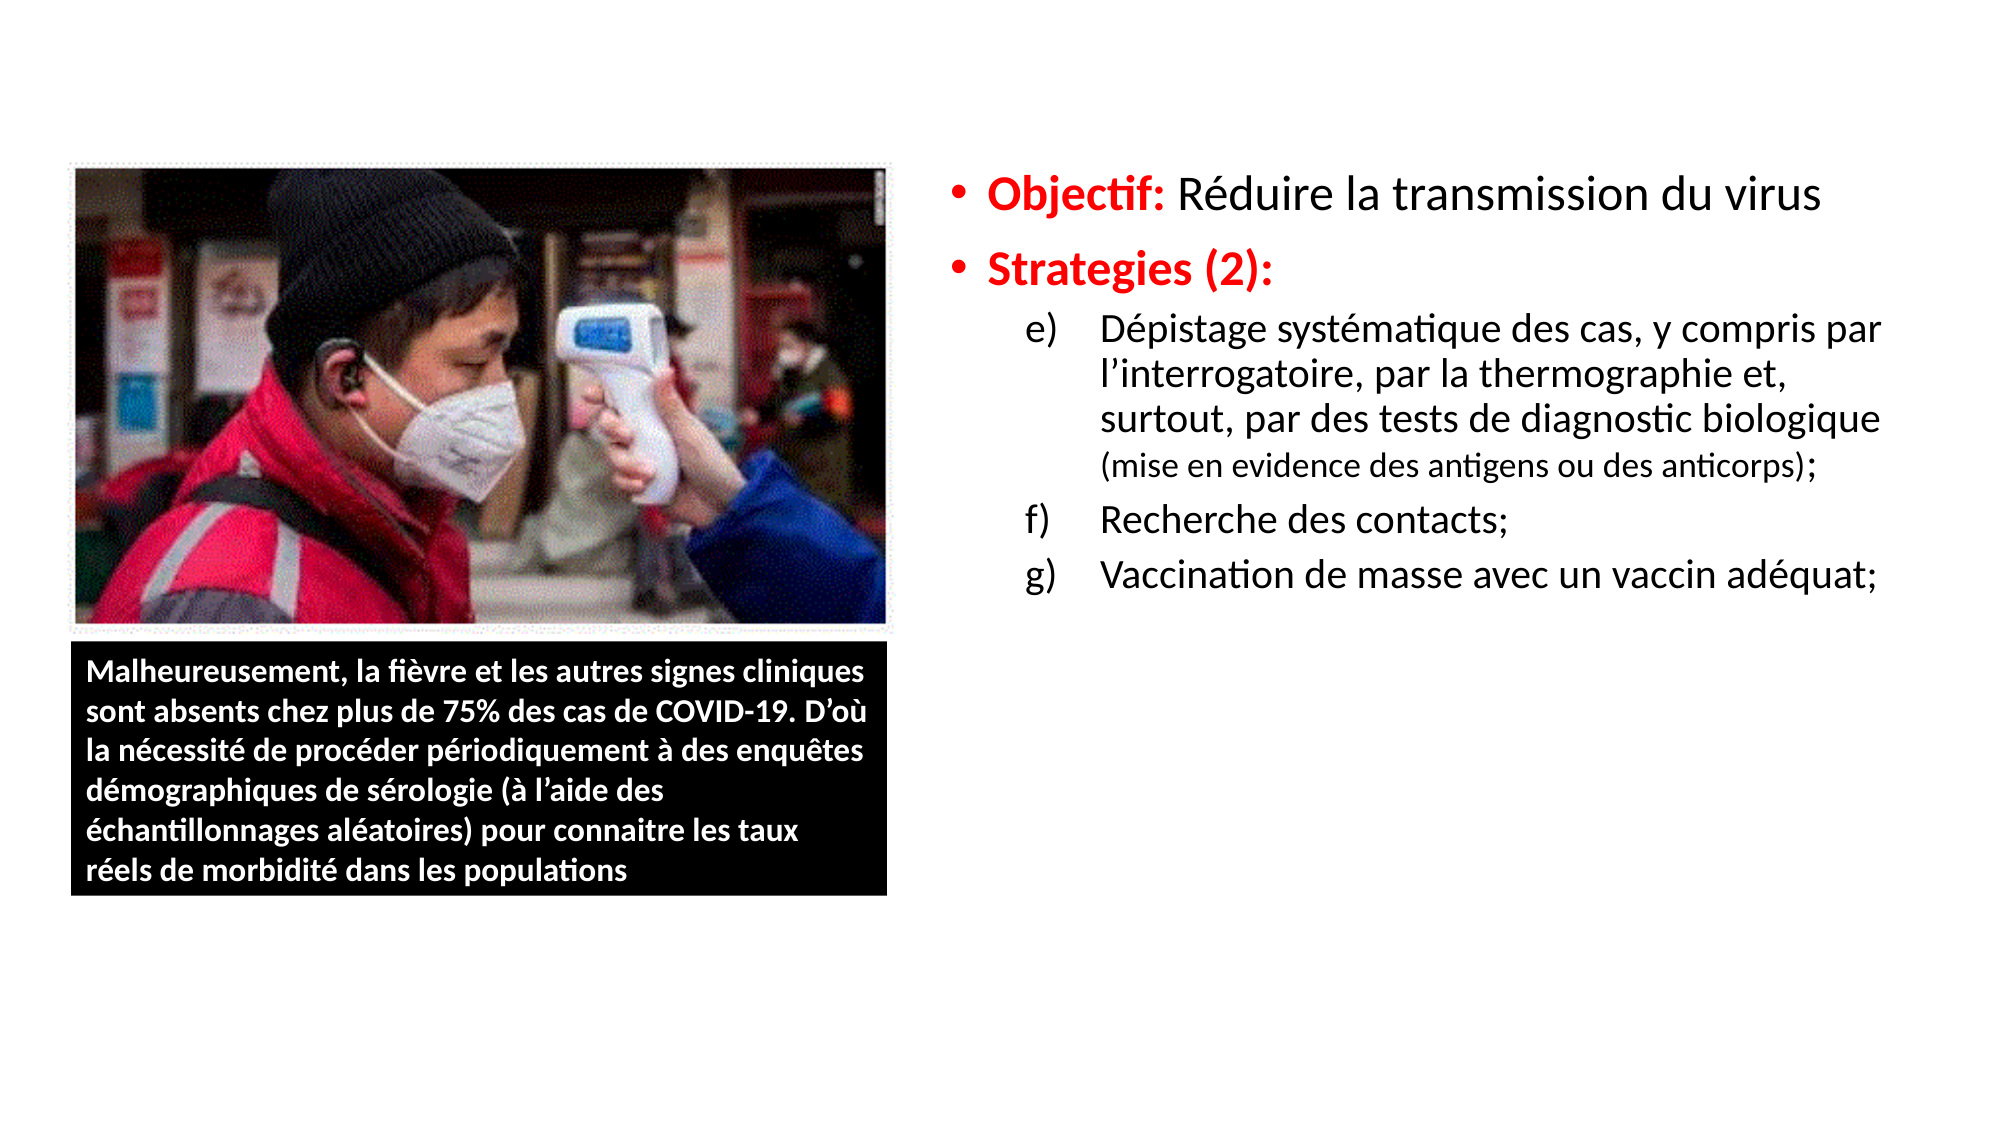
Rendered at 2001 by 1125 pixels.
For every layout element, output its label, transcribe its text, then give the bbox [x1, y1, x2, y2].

list Objectif: Réduire la transmission du virus Strategies (2): Dépistage systématique des cas, y compris par l’interrogatoire, par la thermographie et, surtout, par des tests de diagnostic biologique (mise en evidence des antigens ou des anticorps); Recherche des contacts; Vaccination de masse avec un vaccin adéquat; [935, 159, 1943, 1101]
text_box Malheureusement, la fièvre et les autres signes cliniques sont absents chez plus de 75% des cas de COVID-19. D’où la nécessité de procéder périodiquement à des enquêtes démographiques de sérologie (à l’aide des échantillonnages aléatoires) pour connaitre les taux réels de morbidité dans les populations [71, 641, 887, 896]
picture [66, 159, 896, 634]
